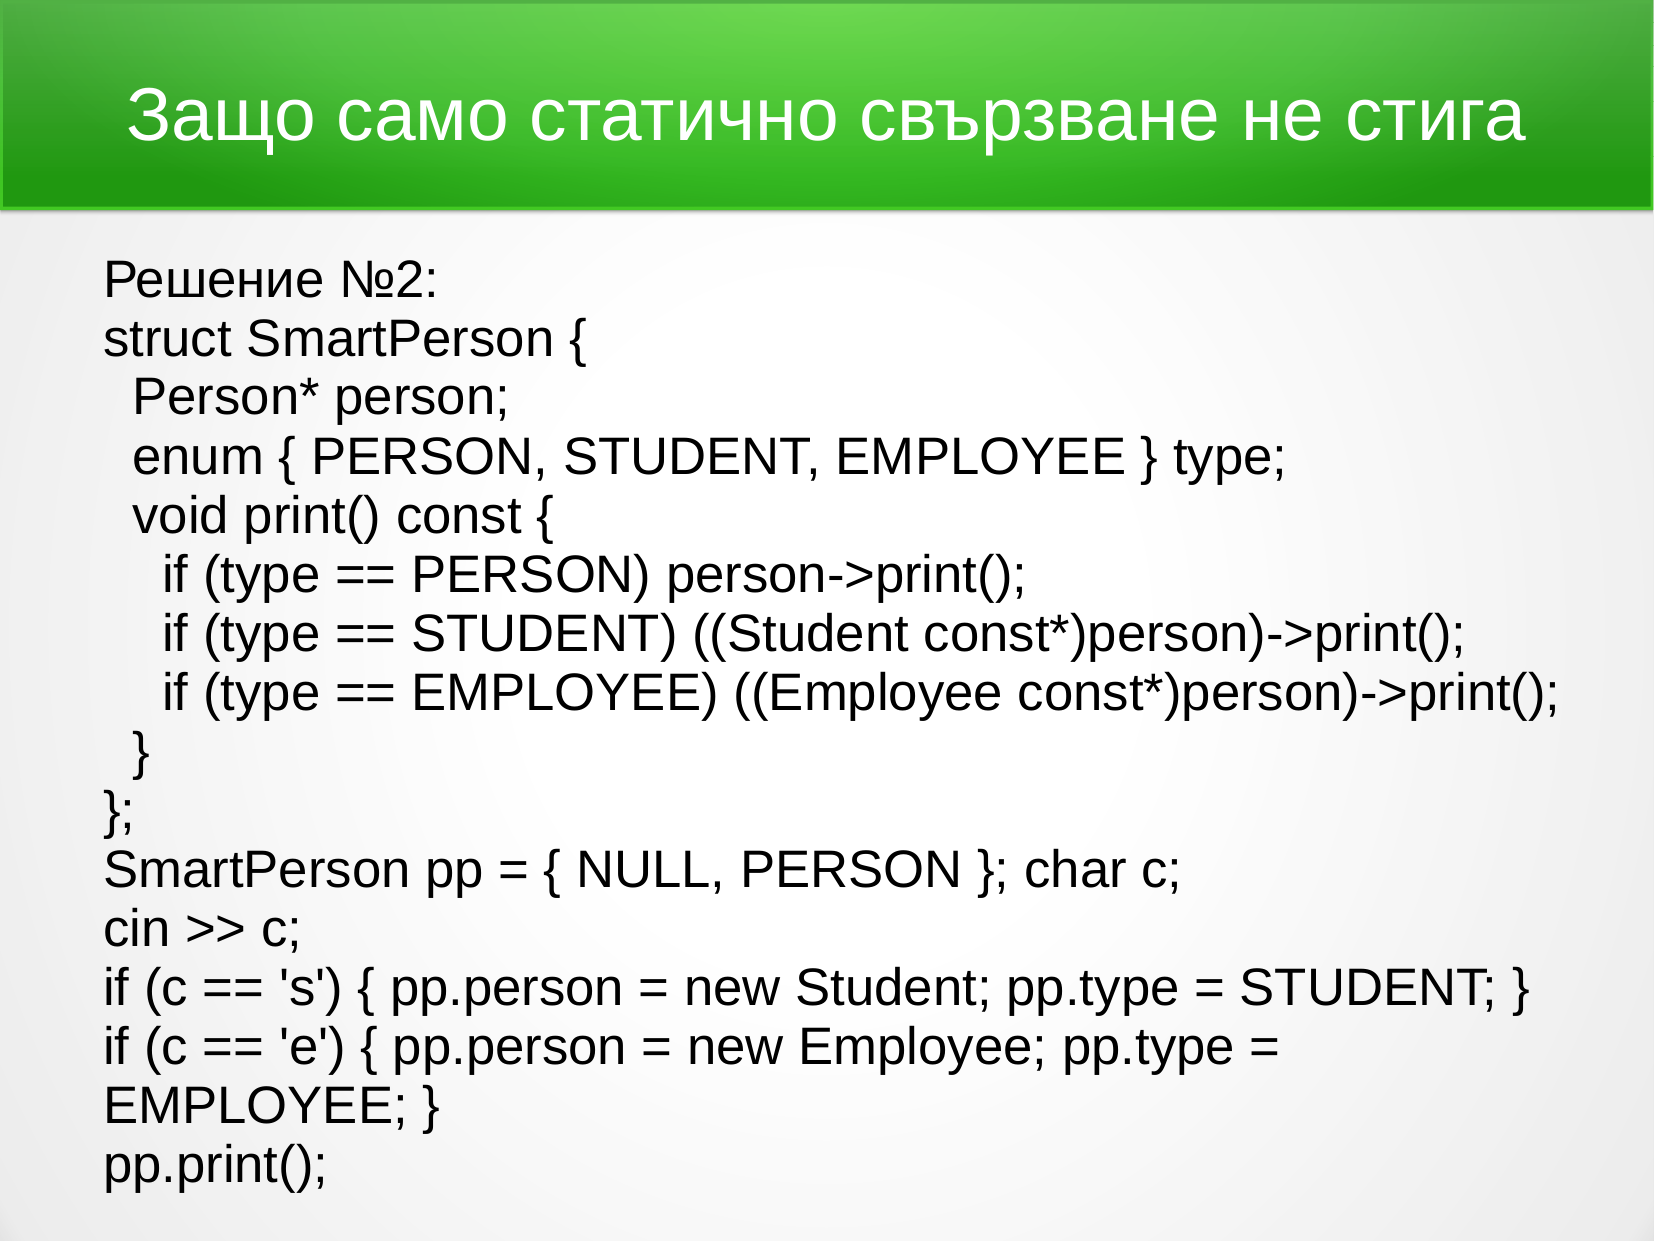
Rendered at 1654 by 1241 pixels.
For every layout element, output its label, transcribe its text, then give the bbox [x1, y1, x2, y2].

list Решение №2: struct SmartPerson { Person* person; enum { PERSON, STUDENT, EMPLOYEE } type; void print() const { if (type == PERSON) person->print(); if (type == STUDENT) ((Student const*)person)->print(); if (type == EMPLOYEE) ((Employee const*)person)->print(); } }; SmartPerson pp = { NULL, PERSON }; char c; cin >> c; if (c == 's') { pp.person = new Student; pp.type = STUDENT; } if (c == 'e') { pp.person = new Employee; pp.type = EMPLOYEE; } pp.print(); [47, 249, 1619, 1217]
title Защо само статично свързване не стига [82, 49, 1571, 179]
